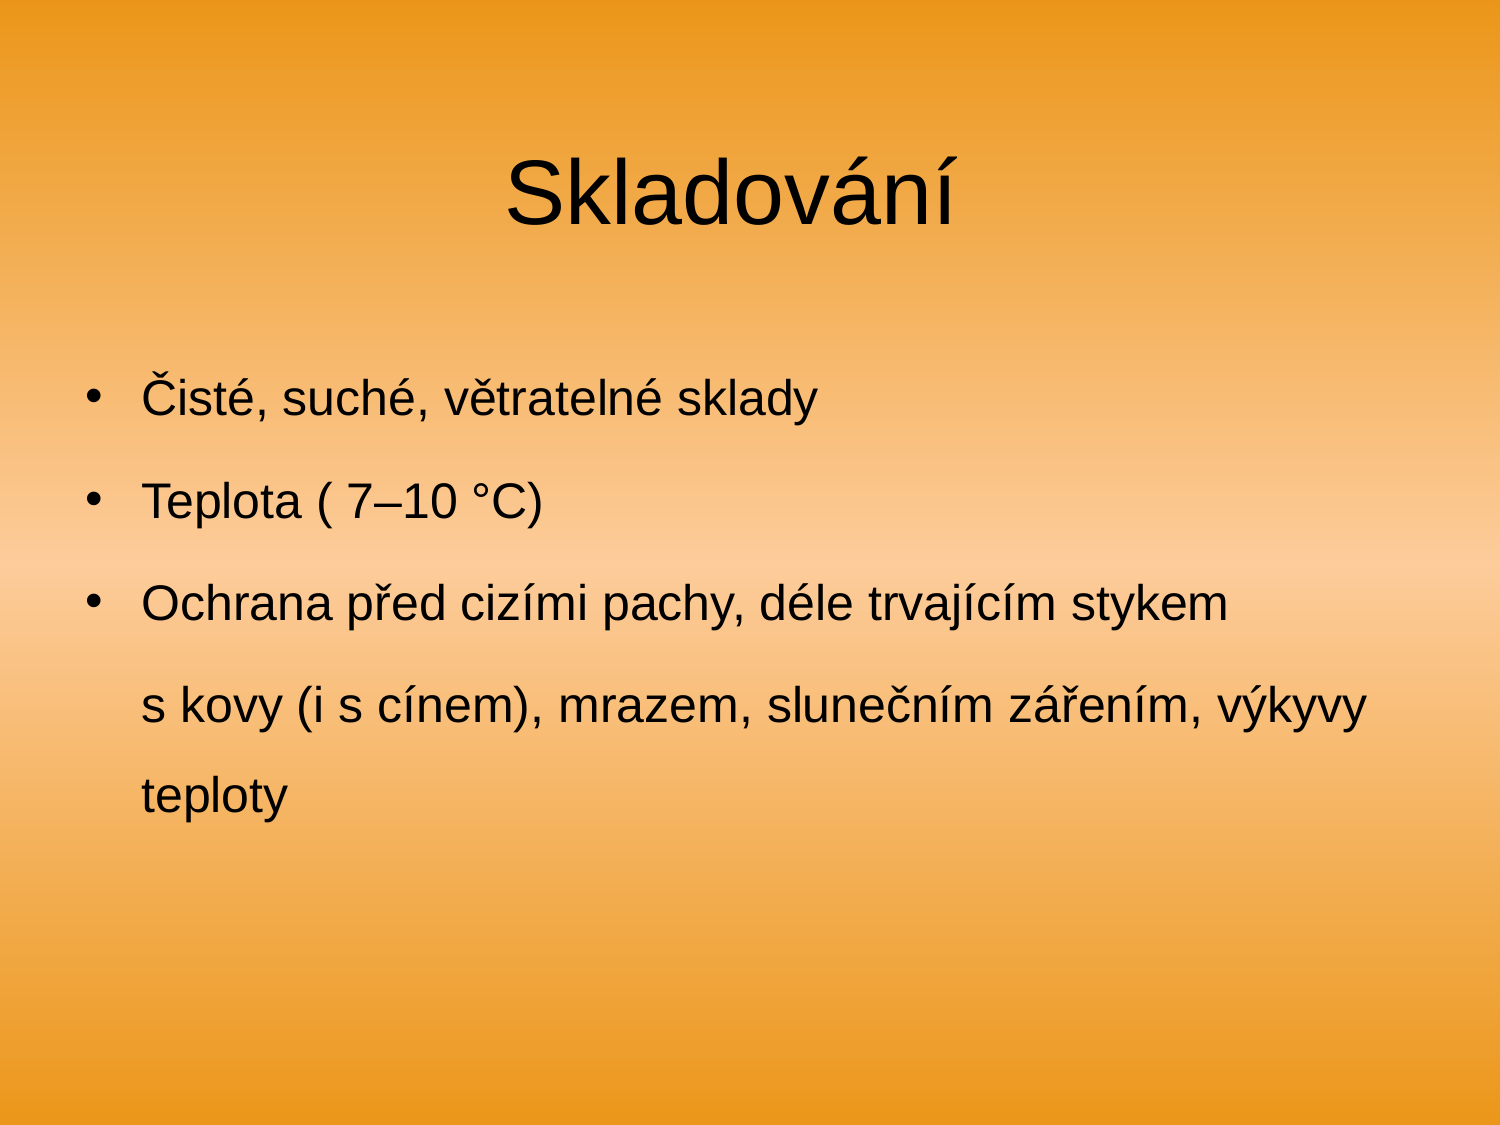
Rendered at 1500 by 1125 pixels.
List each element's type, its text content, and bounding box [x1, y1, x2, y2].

list Čisté, suché, větratelné sklady Teplota ( 7–10 °C) Ochrana před cizími pachy, déle trvajícím stykem s kovy (i s cínem), mrazem, slunečním zářením, výkyvy teploty [70, 328, 1435, 973]
title Skladování [93, 105, 1369, 270]
